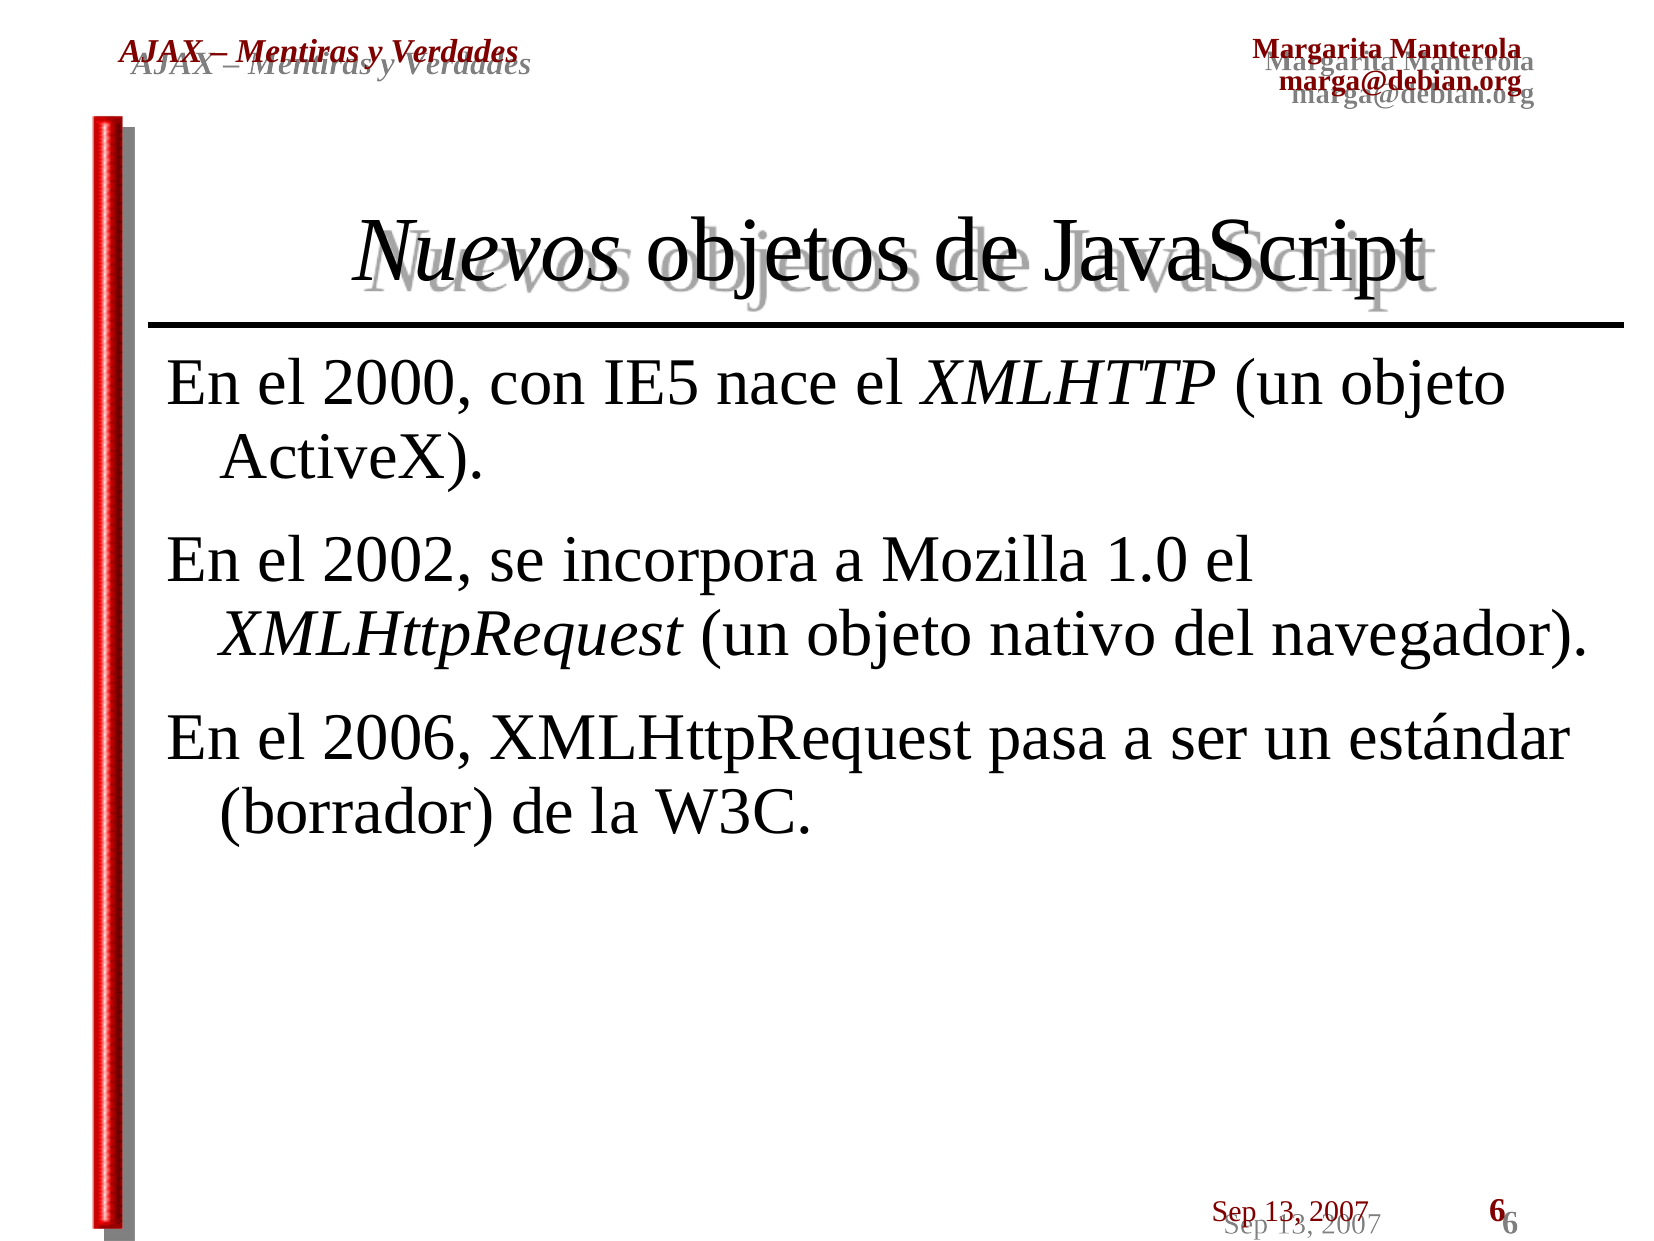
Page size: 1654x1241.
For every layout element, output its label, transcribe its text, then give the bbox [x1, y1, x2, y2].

picture [94, 117, 122, 1228]
list En el 2000, con IE5 nace el XMLHTTP (un objeto ActiveX). En el 2002, se incorpora a Mozilla 1.0 el XMLHttpRequest (un objeto nativo del navegador). En el 2006, XMLHttpRequest pasa a ser un estándar (borrador) de la W3C. [149, 344, 1654, 1134]
title Nuevos objetos de JavaScript [137, 171, 1642, 327]
